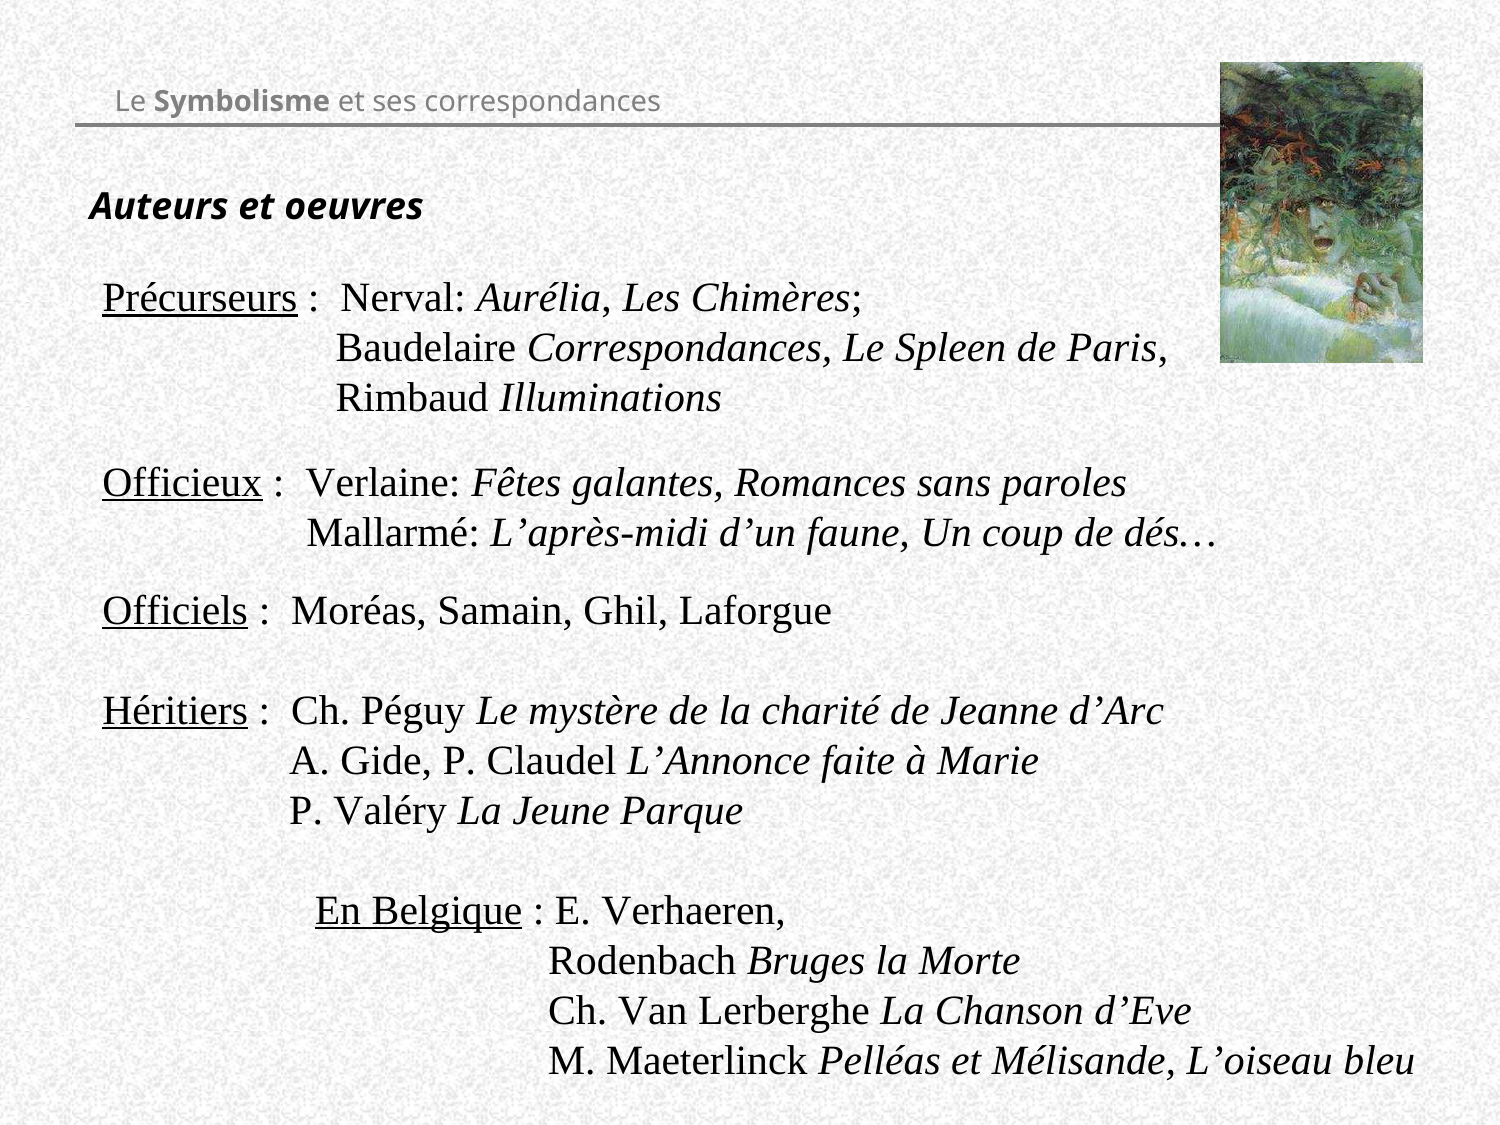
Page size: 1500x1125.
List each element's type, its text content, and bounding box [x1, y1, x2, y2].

picture [0, 0, 1500, 1125]
text_box En Belgique : E. Verhaeren, Rodenbach Bruges la Morte Ch. Van Lerberghe La Chanson d’Eve M. Maeterlinck Pelléas et Mélisande, L’oiseau bleu [299, 874, 1450, 1091]
text_box Officieux : Verlaine: Fêtes galantes, Romances sans paroles Mallarmé: L’après-midi d’un faune, Un coup de dés… [87, 447, 1363, 563]
text_box Auteurs et oeuvres [75, 174, 513, 236]
text_box Héritiers : Ch. Péguy Le mystère de la charité de Jeanne d’Arc A. Gide, P. Claudel L’Annonce faite à Marie P. Valéry La Jeune Parque [87, 675, 1388, 841]
text_box Précurseurs : Nerval: Aurélia, Les Chimères; Baudelaire Correspondances, Le Spleen de Paris, Rimbaud Illuminations [87, 262, 1213, 428]
text_box Le Symbolisme et ses correspondances [99, 74, 1220, 123]
text_box Officiels : Moréas, Samain, Ghil, Laforgue [87, 575, 888, 641]
